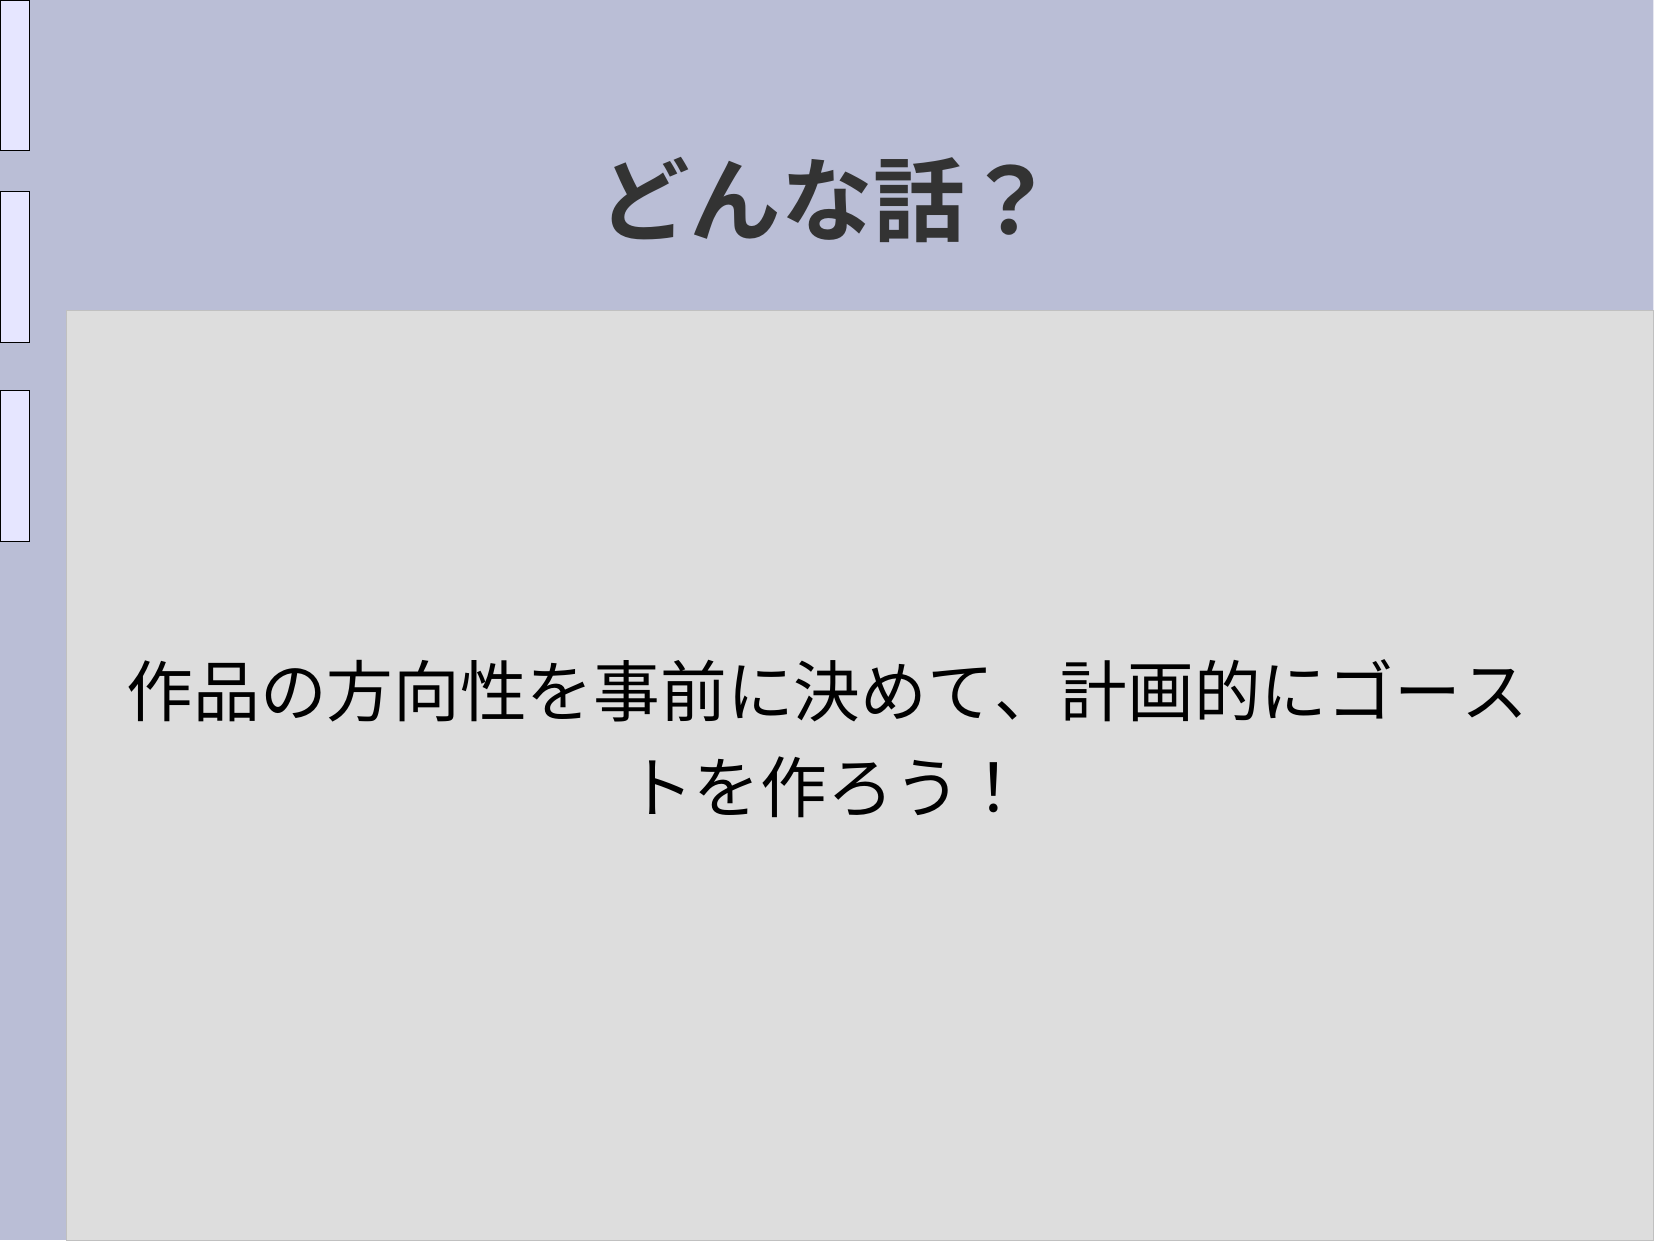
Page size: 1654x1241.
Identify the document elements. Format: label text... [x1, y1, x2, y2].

subtitle 作品の方向性を事前に決めて、計画的にゴーストを作ろう！ [121, 344, 1534, 1127]
title どんな話？ [121, 91, 1534, 299]
